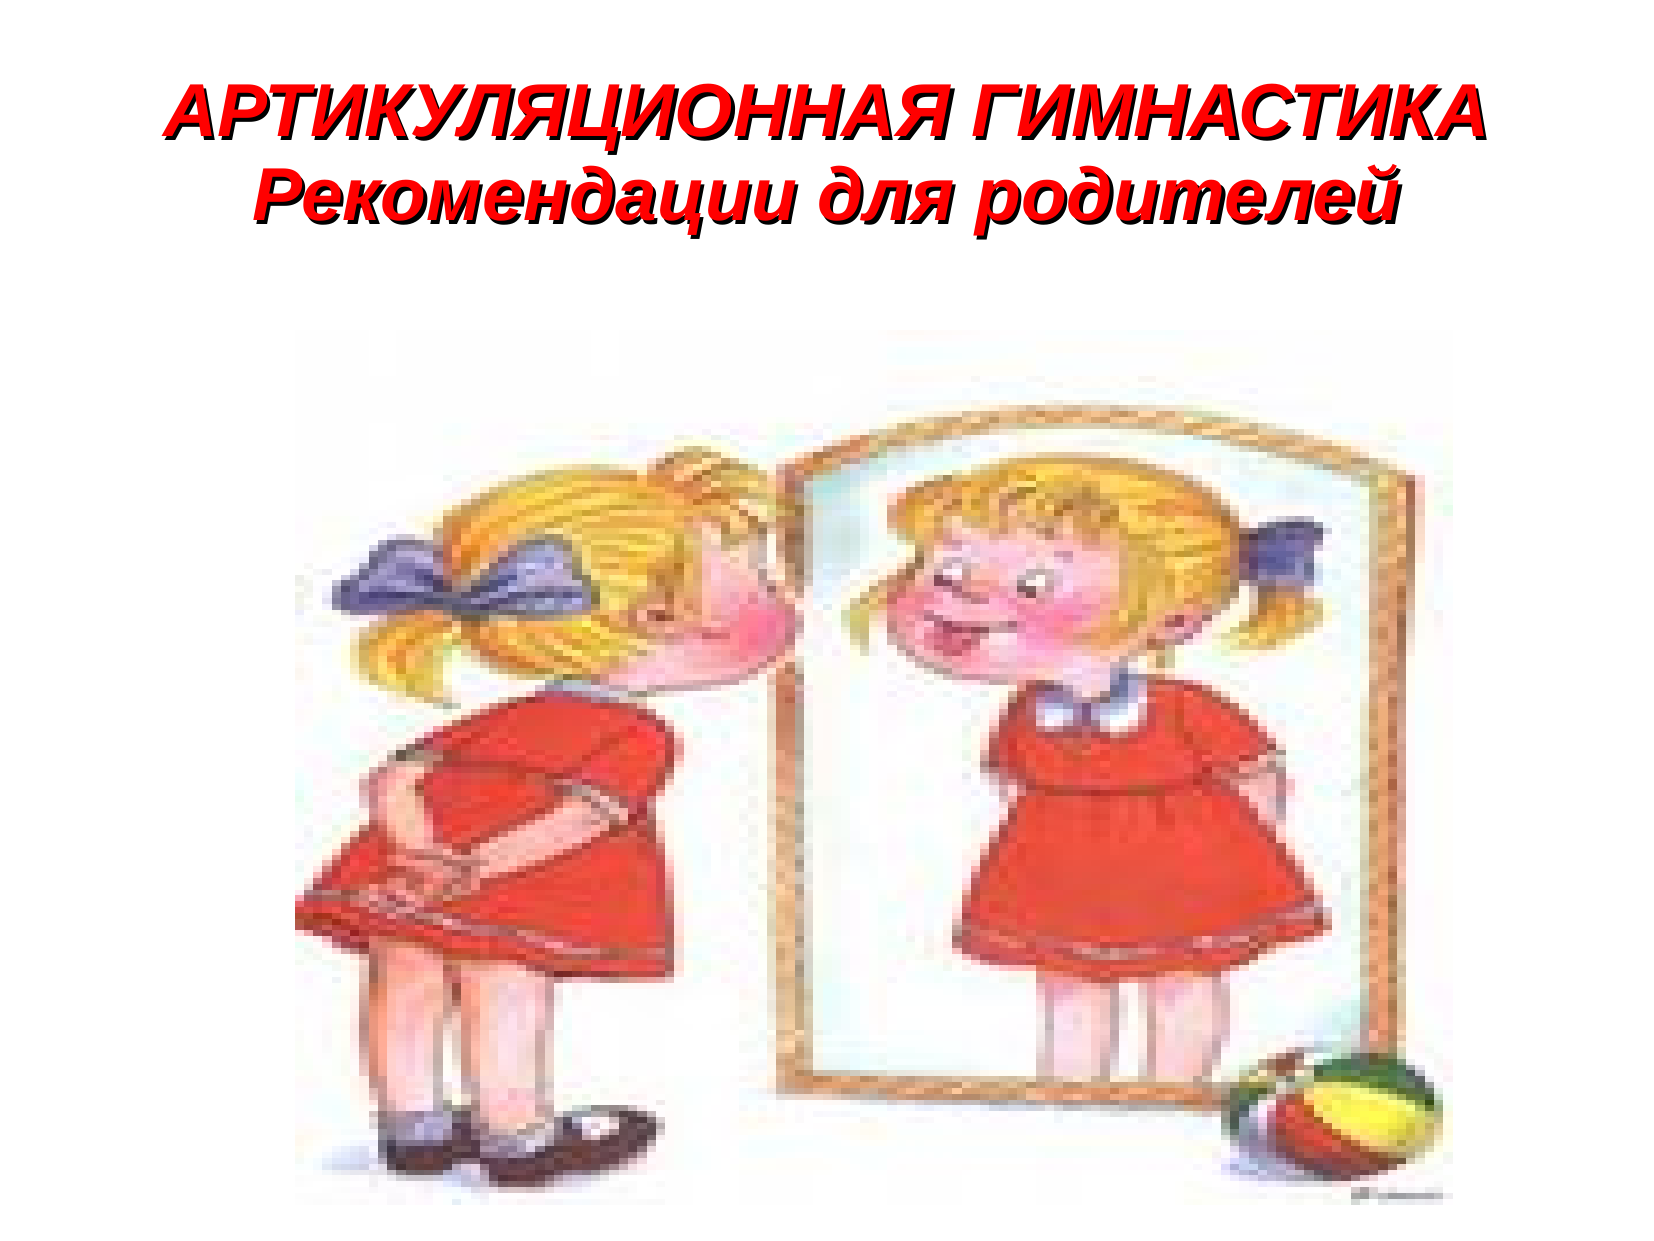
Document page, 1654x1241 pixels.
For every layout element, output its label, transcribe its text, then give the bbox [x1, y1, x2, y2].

picture [295, 330, 1453, 1205]
title АРТИКУЛЯЦИОННАЯ ГИМНАСТИКА Рекомендации для родителей [82, 49, 1571, 257]
